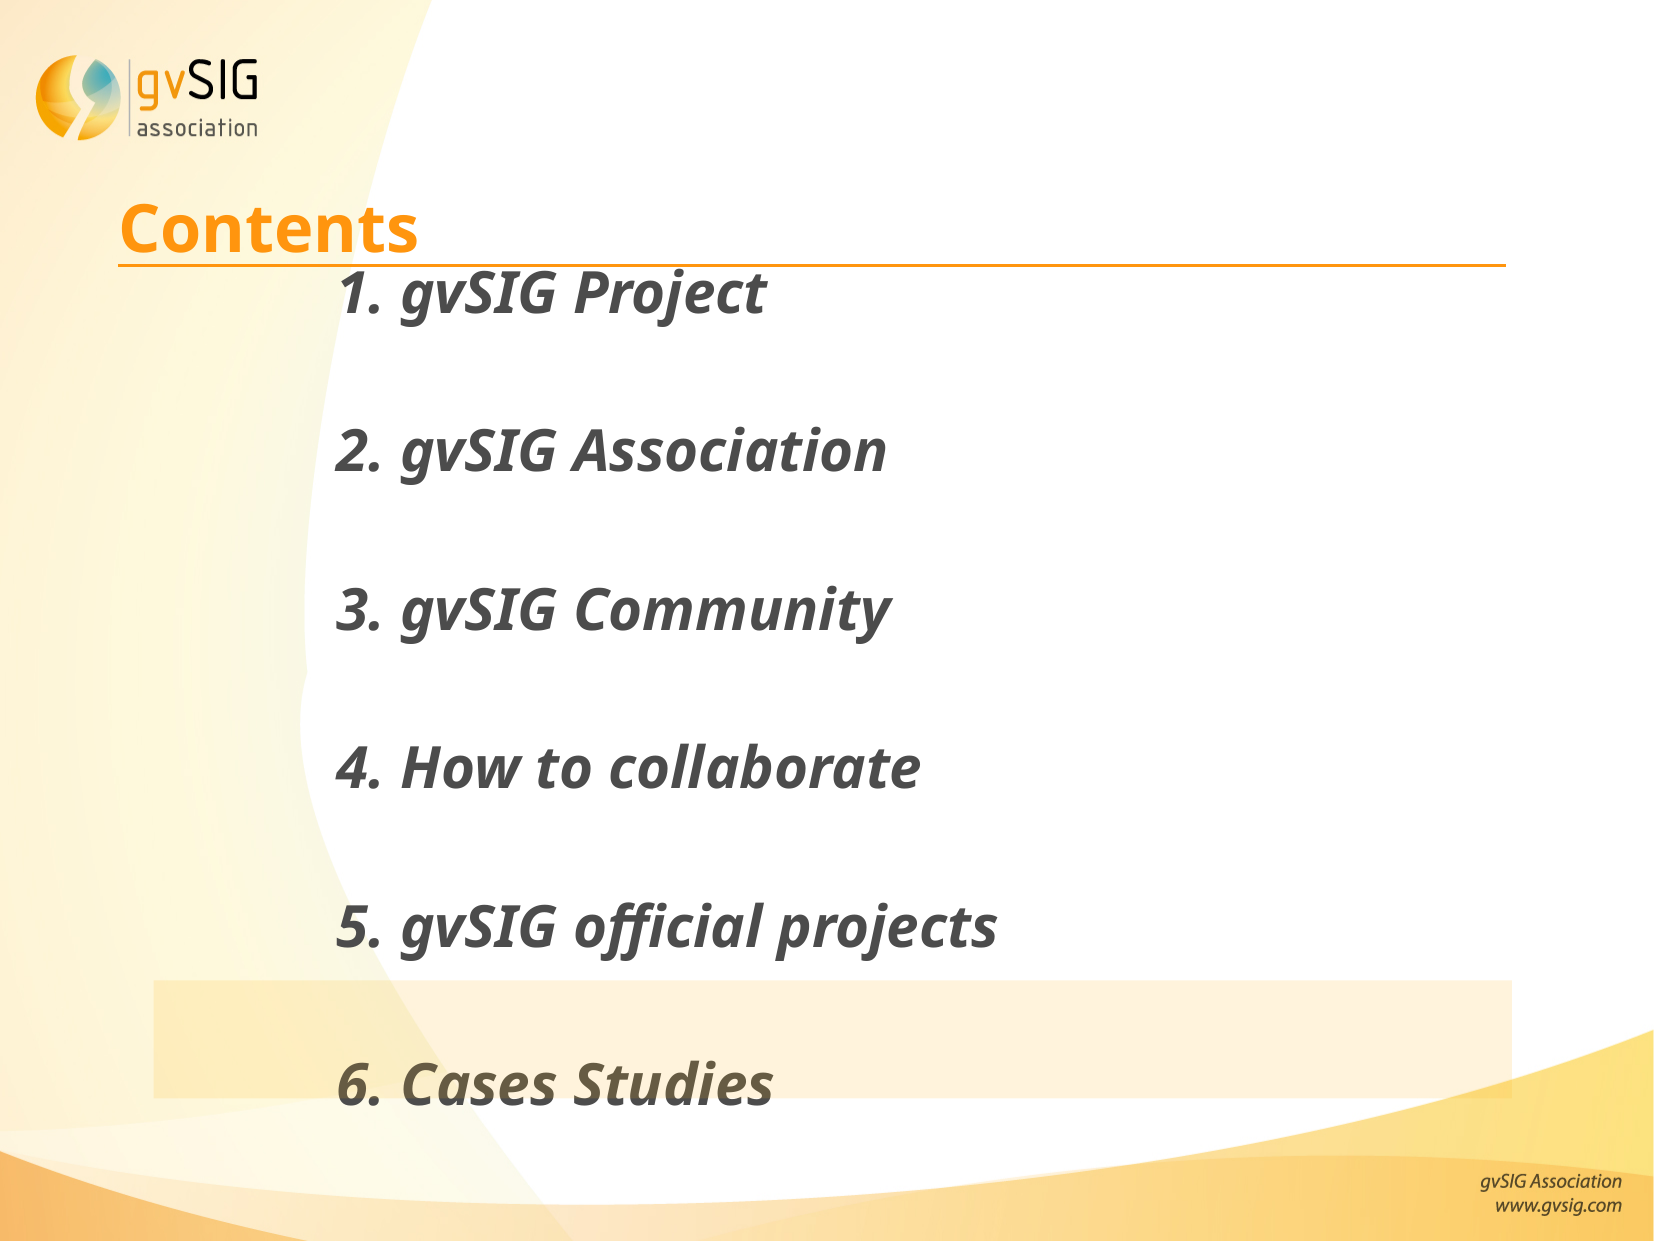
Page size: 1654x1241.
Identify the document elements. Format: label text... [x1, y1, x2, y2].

picture [0, 0, 1654, 1241]
picture [476, 276, 535, 314]
picture [588, 279, 600, 291]
picture [529, 276, 755, 314]
picture [695, 287, 706, 295]
title 1. gvSIG Project 2. gvSIG Association 3. gvSIG Community 4. How to collaborate 5. gvSIG official projects 6. Cases Studies [336, 314, 1654, 1060]
title Contents [118, 177, 1607, 276]
picture [411, 288, 423, 307]
text_box [153, 980, 1512, 1099]
picture [642, 288, 654, 307]
